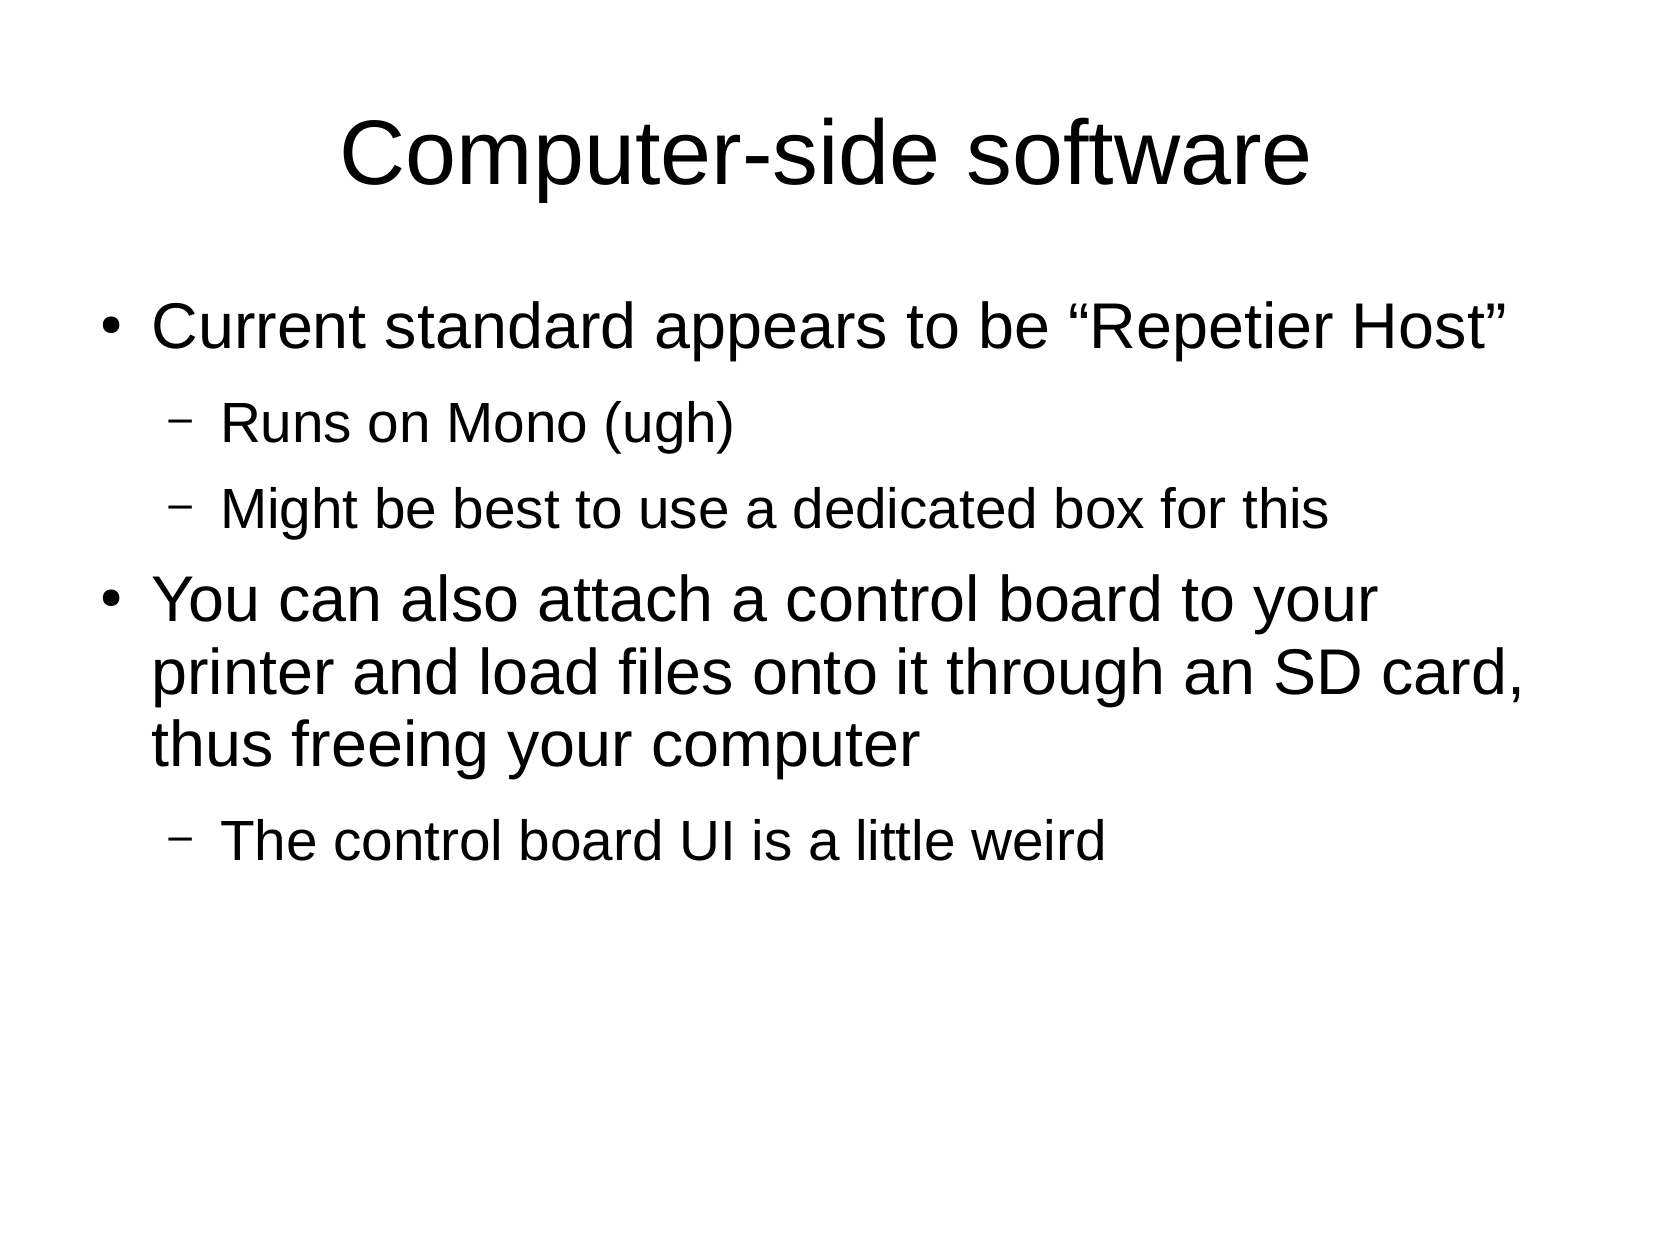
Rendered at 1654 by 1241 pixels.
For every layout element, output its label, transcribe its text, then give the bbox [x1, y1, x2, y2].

title Computer-side software [82, 49, 1571, 257]
list Current standard appears to be “Repetier Host” Runs on Mono (ugh) Might be best to use a dedicated box for this You can also attach a control board to your printer and load files onto it through an SD card, thus freeing your computer The control board UI is a little weird [82, 290, 1538, 1010]
